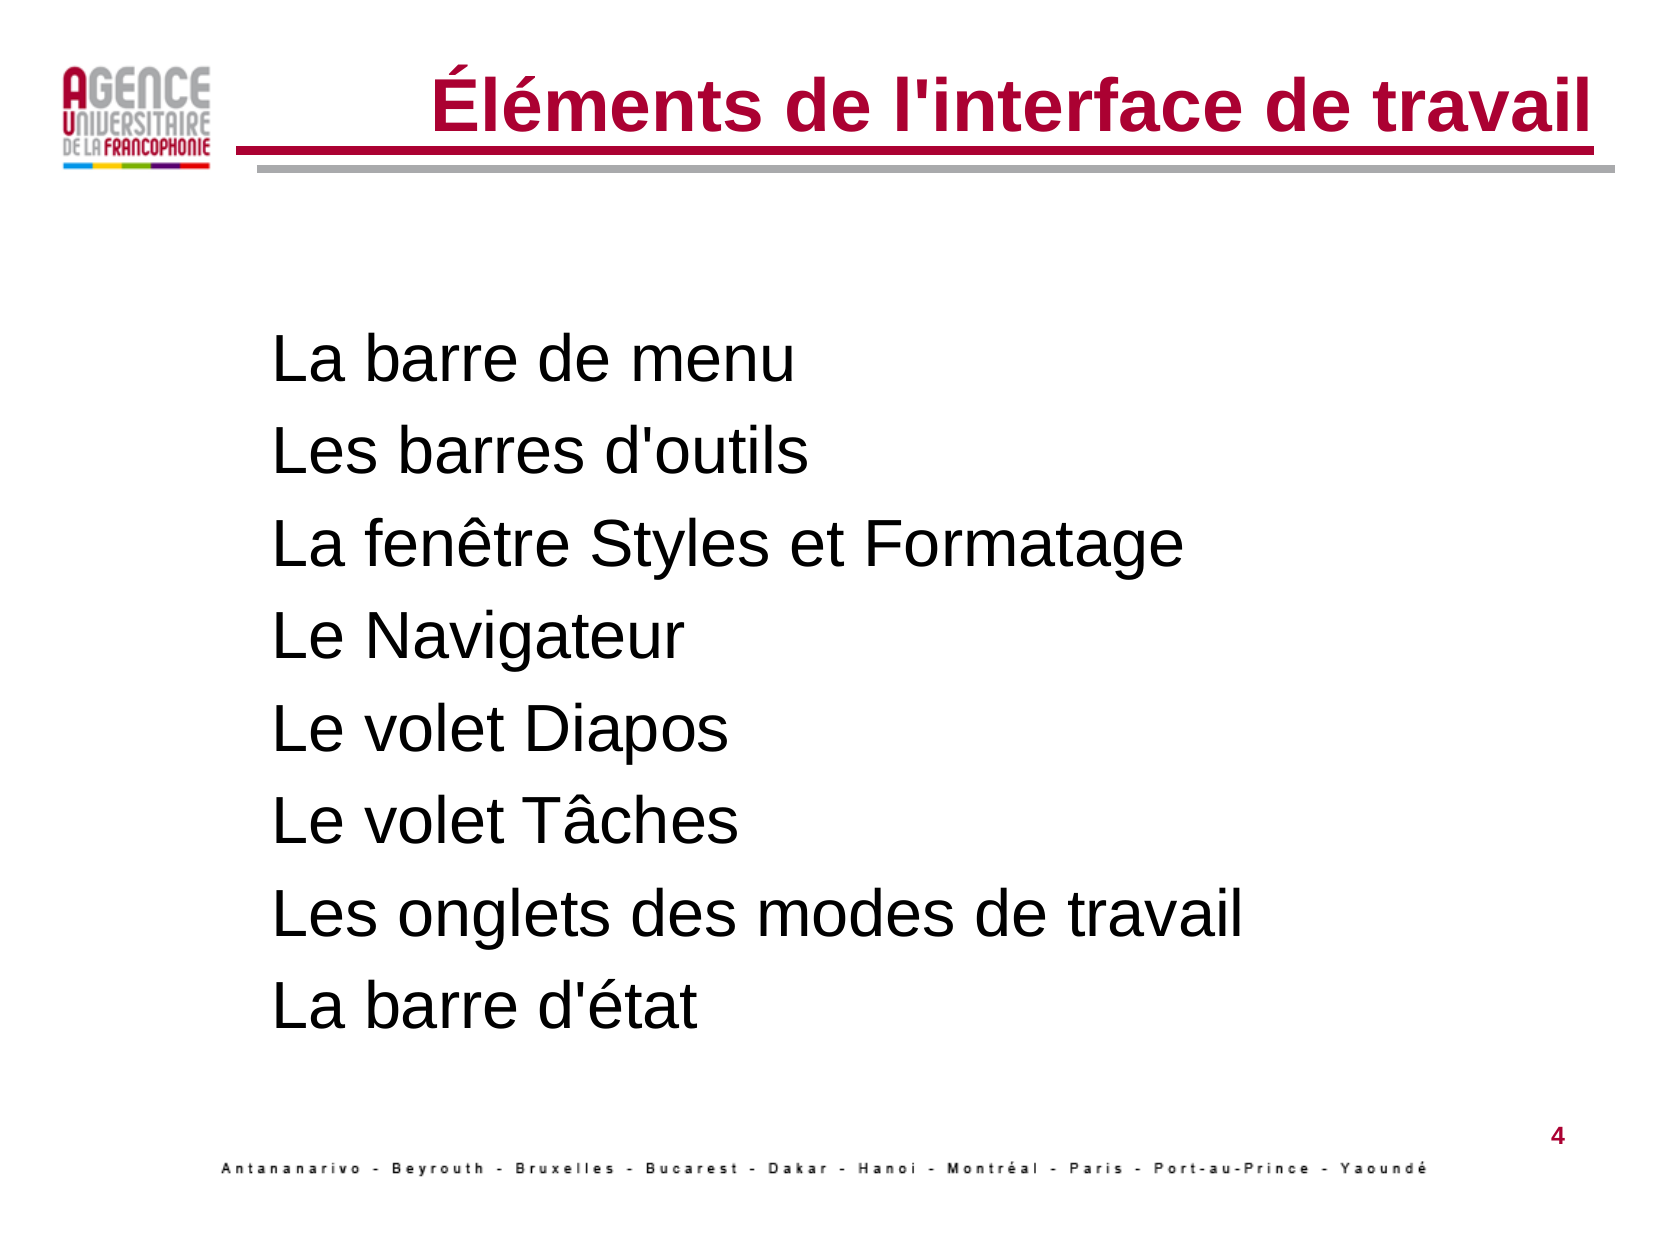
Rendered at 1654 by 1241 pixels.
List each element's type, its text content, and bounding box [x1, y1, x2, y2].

title Éléments de l'interface de travail [236, 59, 1595, 151]
picture [29, 29, 1625, 1241]
subtitle La barre de menu Les barres d'outils La fenêtre Styles et Formatage Le Navigateur Le volet Diapos Le volet Tâches Les onglets des modes de travail La barre d'état [236, 241, 1595, 1123]
